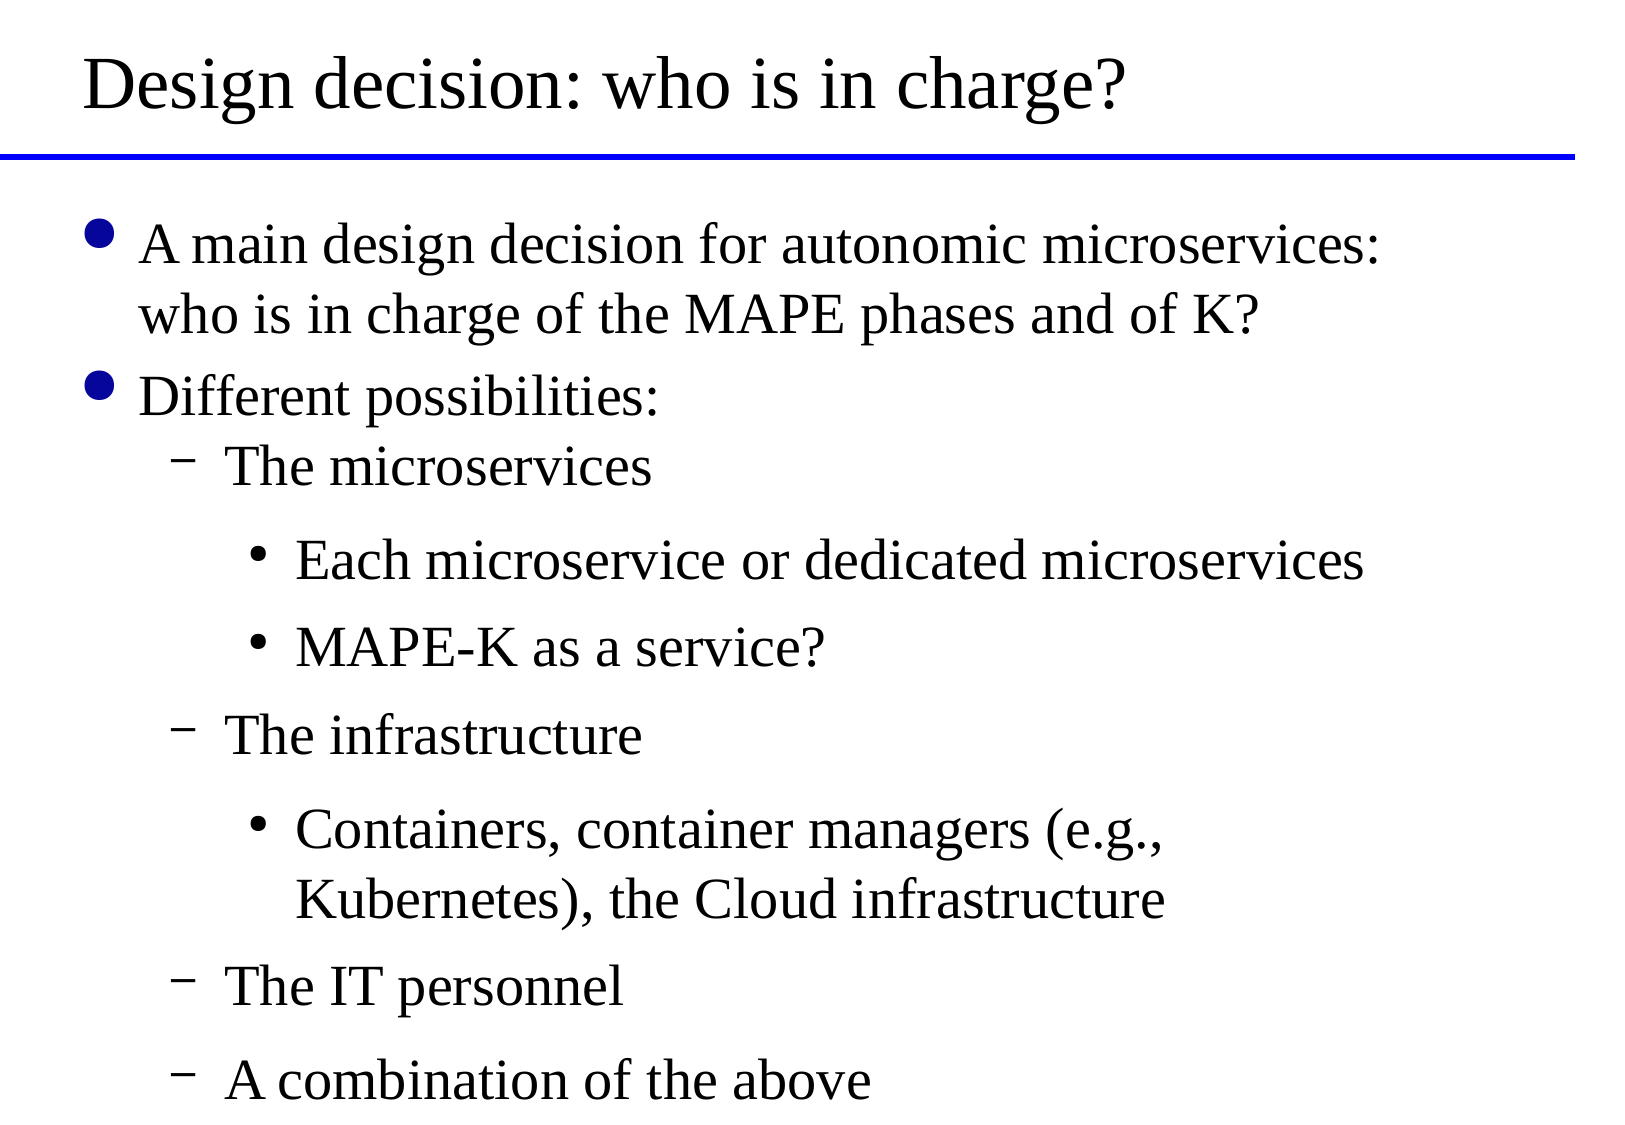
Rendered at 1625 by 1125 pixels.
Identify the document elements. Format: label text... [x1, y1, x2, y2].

title Design decision: who is in charge? [67, 27, 1544, 131]
list A main design decision for autonomic microservices: who is in charge of the MAPE phases and of K? Different possibilities: The microservices Each microservice or dedicated microservices MAPE-K as a service? The infrastructure Containers, container managers (e.g., Kubernetes), the Cloud infrastructure The IT personnel A combination of the above [67, 198, 1478, 1061]
